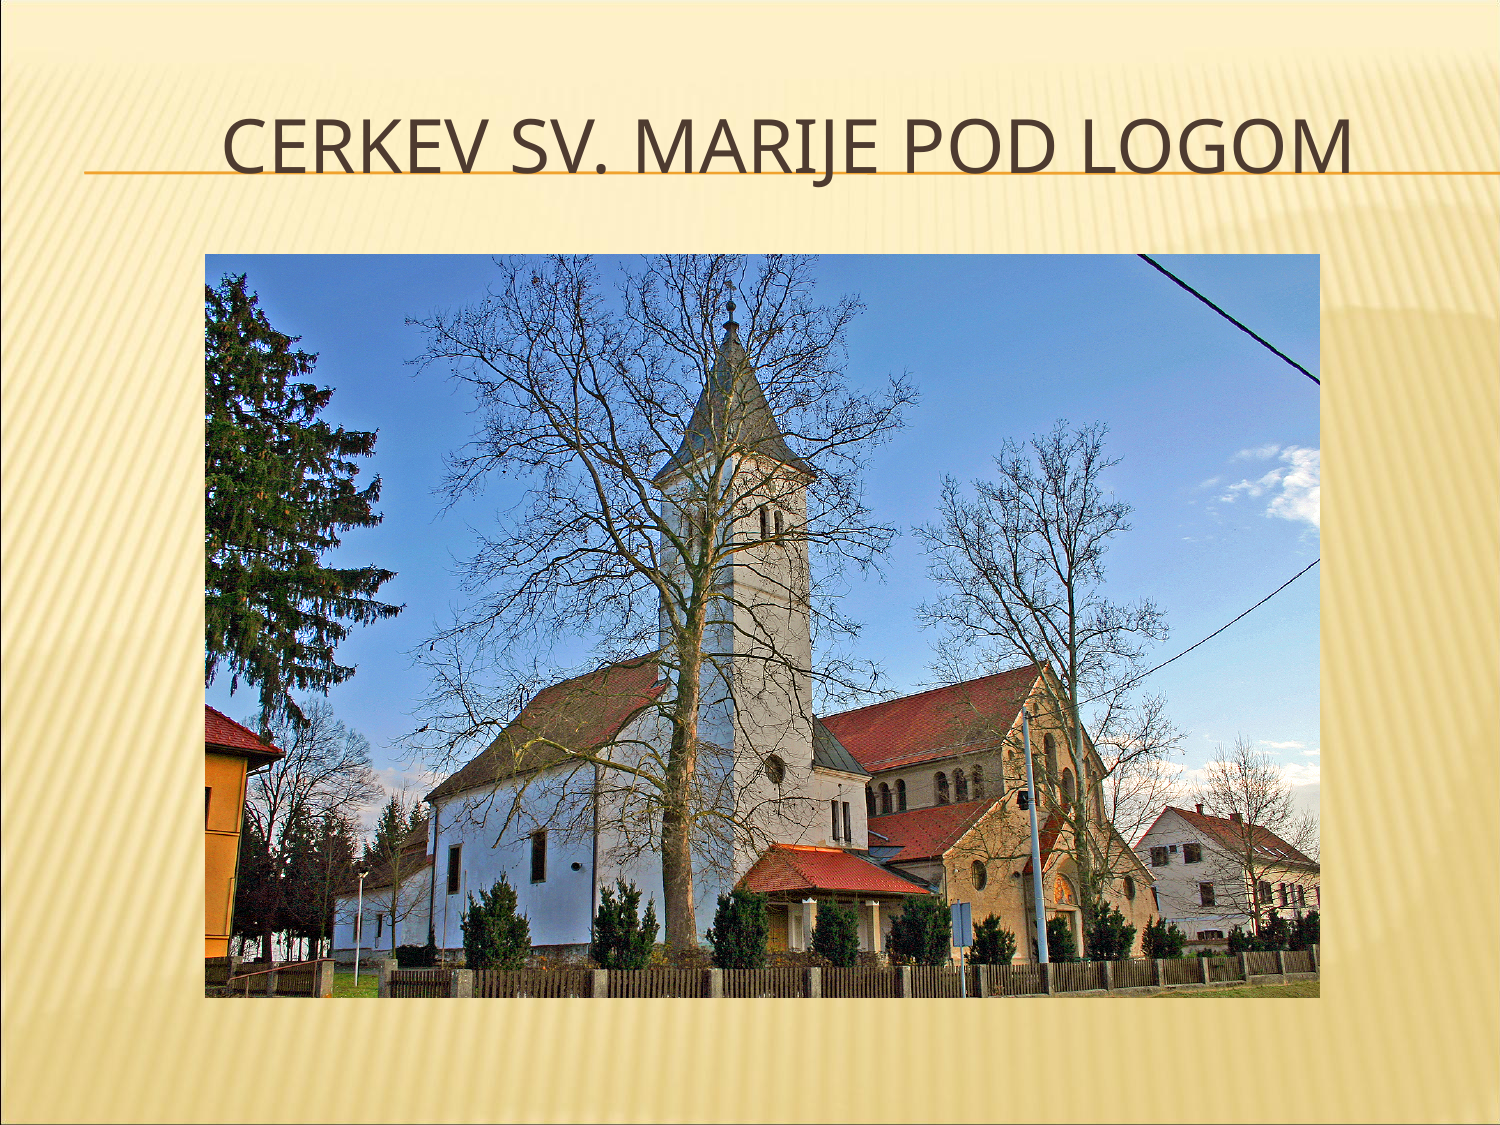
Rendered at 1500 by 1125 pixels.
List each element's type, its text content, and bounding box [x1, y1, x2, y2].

picture [0, 0, 1500, 1125]
title Cerkev sv. Marije pod logom [50, 75, 1475, 213]
